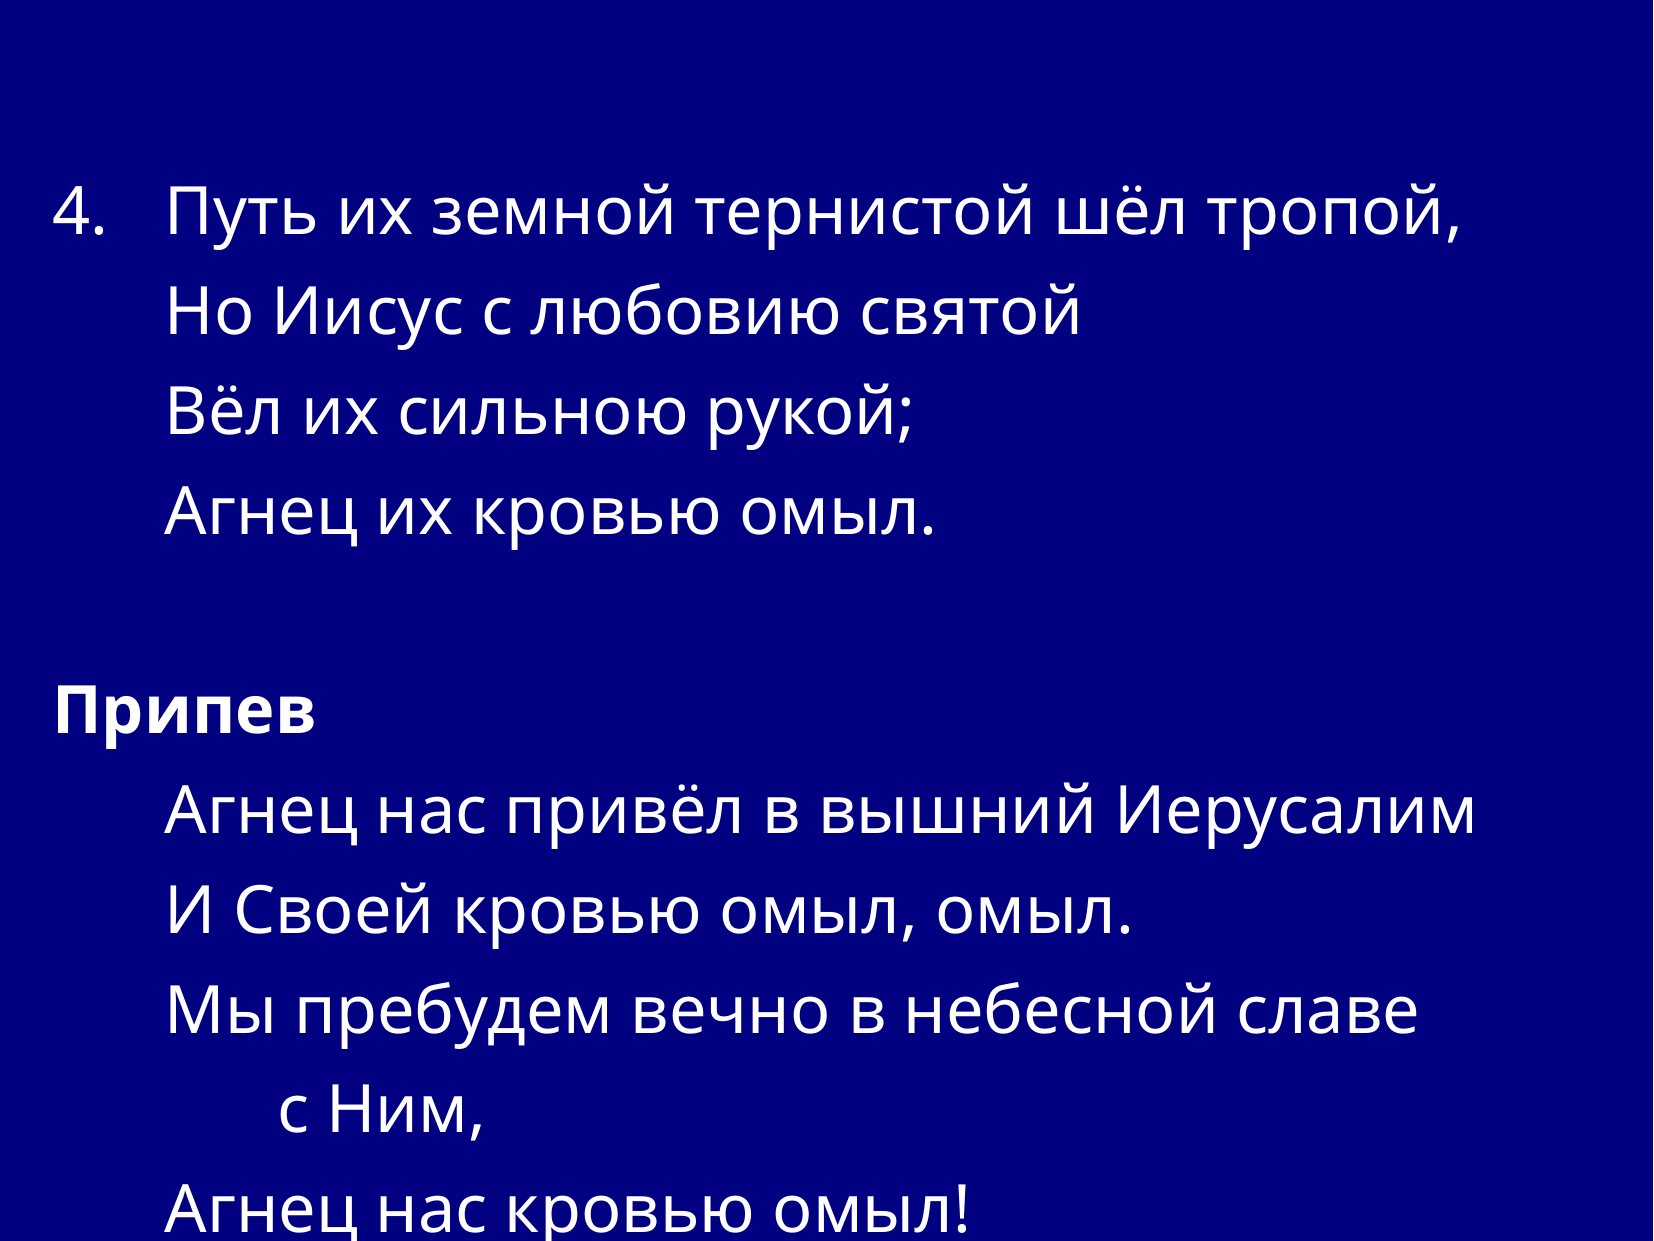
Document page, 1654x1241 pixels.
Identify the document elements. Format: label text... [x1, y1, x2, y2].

text_box 4. Путь их земной тернистой шёл тропой, Но Иисус с любовию святой Вёл их сильною рукой; Агнец их кровью омыл. Припев Агнец нас привёл в вышний Иерусалим И Своей кровью омыл, омыл. Мы пребудем вечно в небесной славе с Ним, Агнец нас кровью омыл! [37, 56, 1653, 1163]
